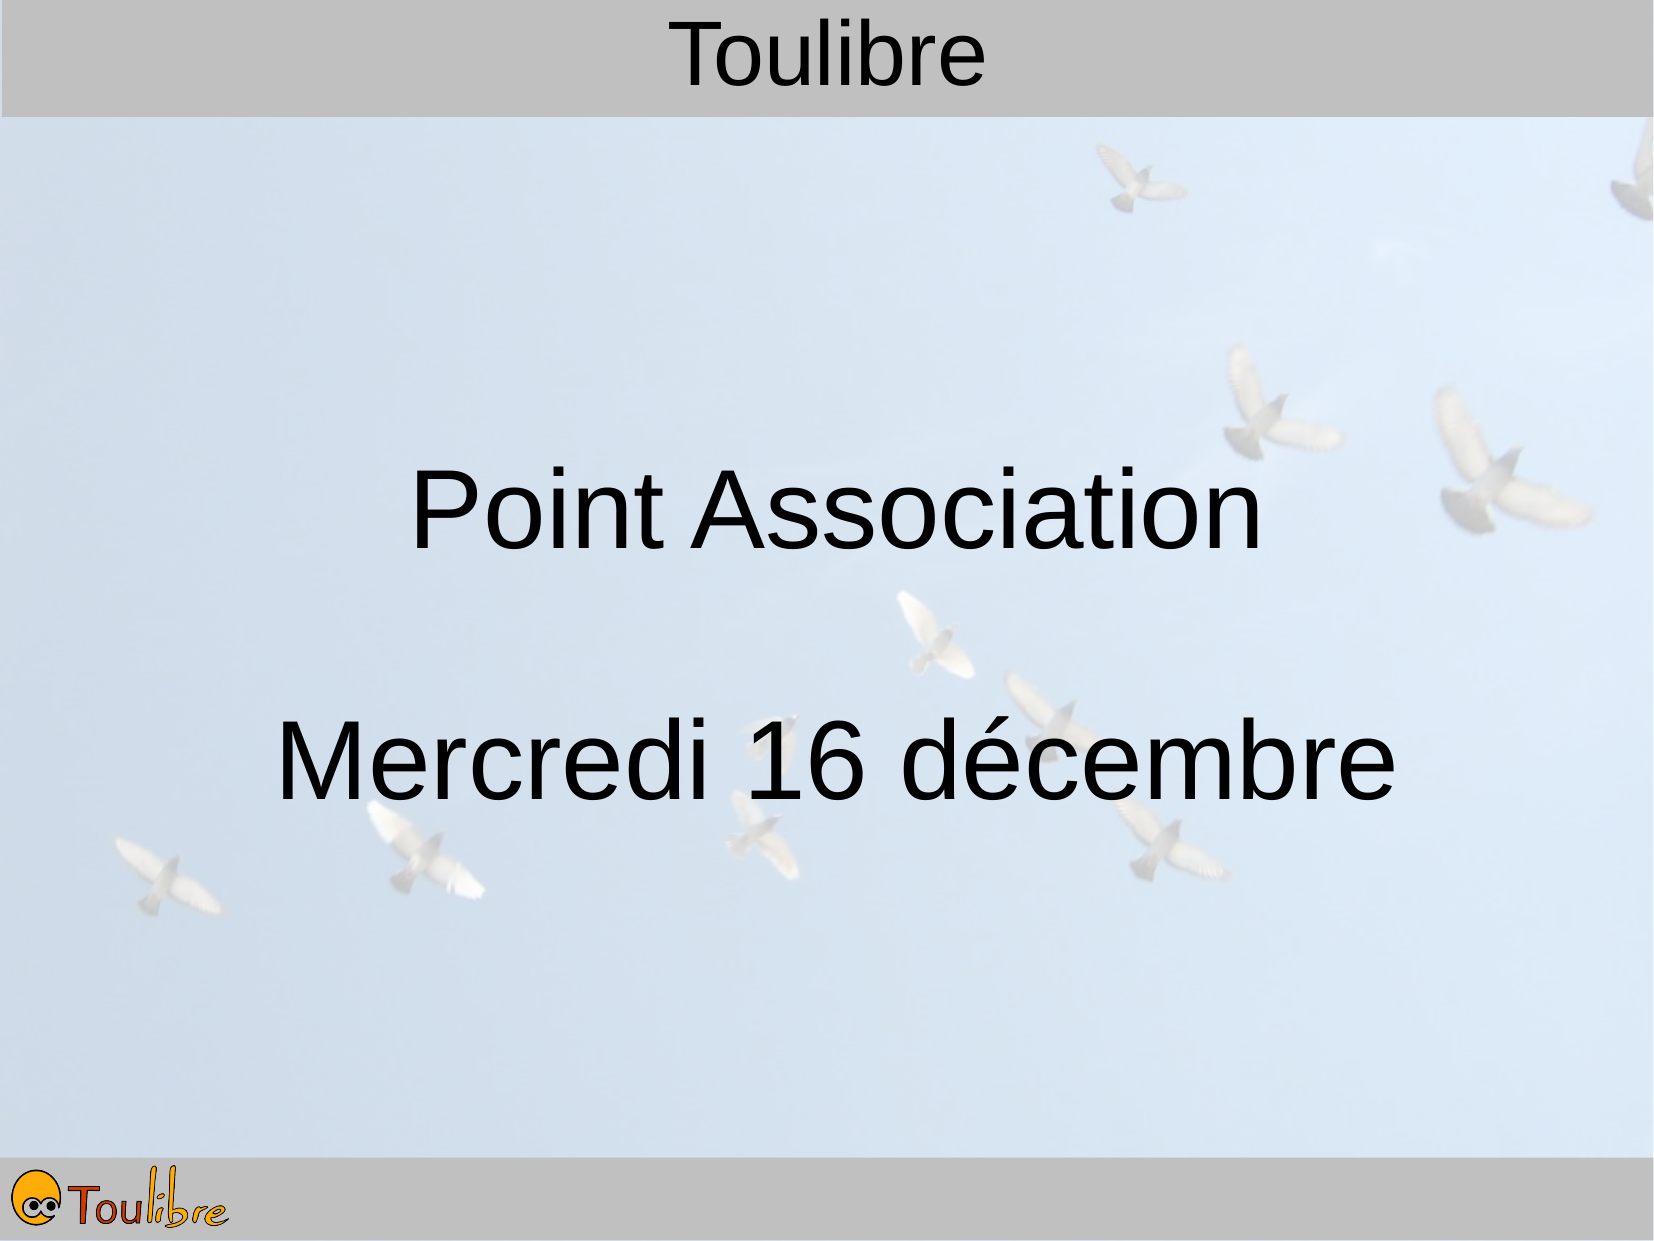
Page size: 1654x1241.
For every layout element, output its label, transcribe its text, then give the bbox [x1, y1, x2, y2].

title Toulibre [1, 0, 1654, 117]
picture [11, 1165, 229, 1228]
subtitle Point Association Mercredi 16 décembre [58, 139, 1616, 1132]
